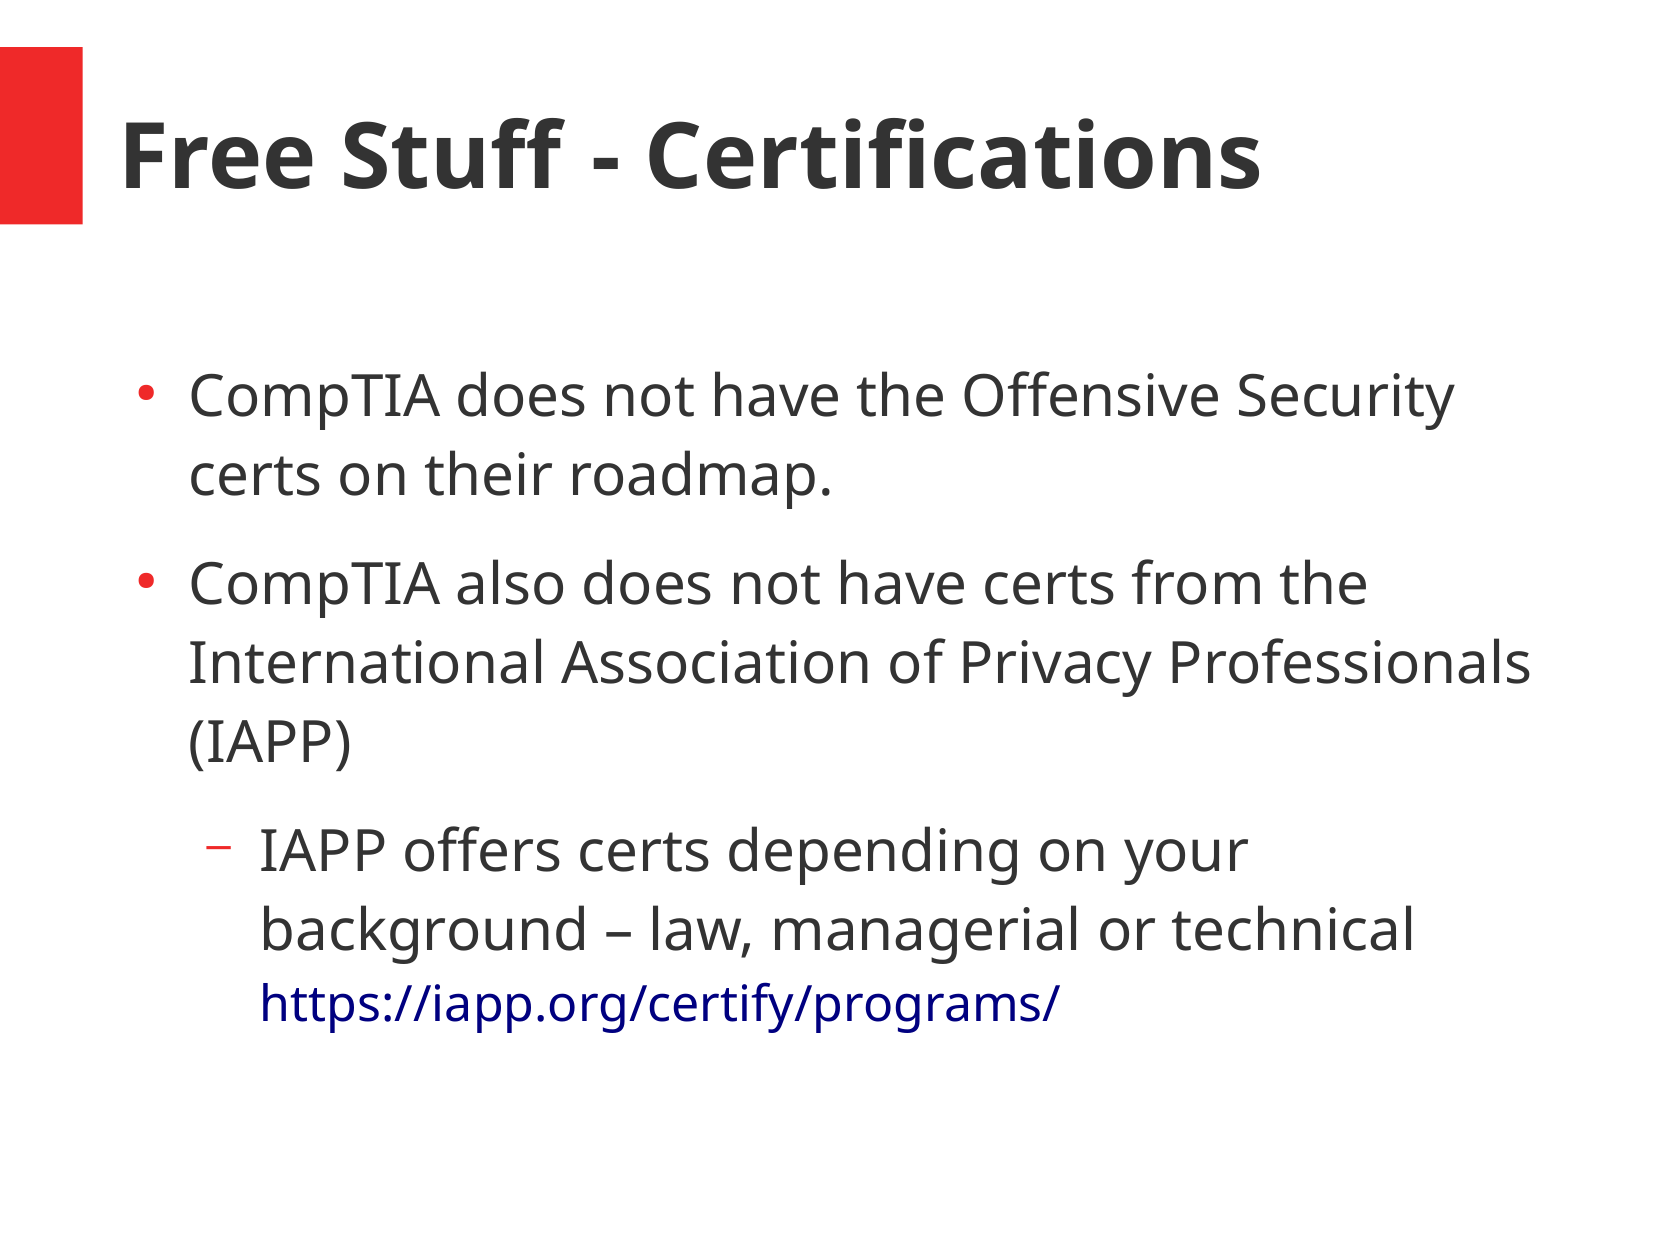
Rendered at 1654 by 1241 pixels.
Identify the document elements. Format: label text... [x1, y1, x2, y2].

list CompTIA does not have the Offensive Security certs on their roadmap. CompTIA also does not have certs from the International Association of Privacy Professionals (IAPP) IAPP offers certs depending on your background – law, managerial or technical https://iapp.org/certify/programs/ [118, 354, 1536, 1074]
title Free Stuff - Certifications [118, 49, 1571, 257]
